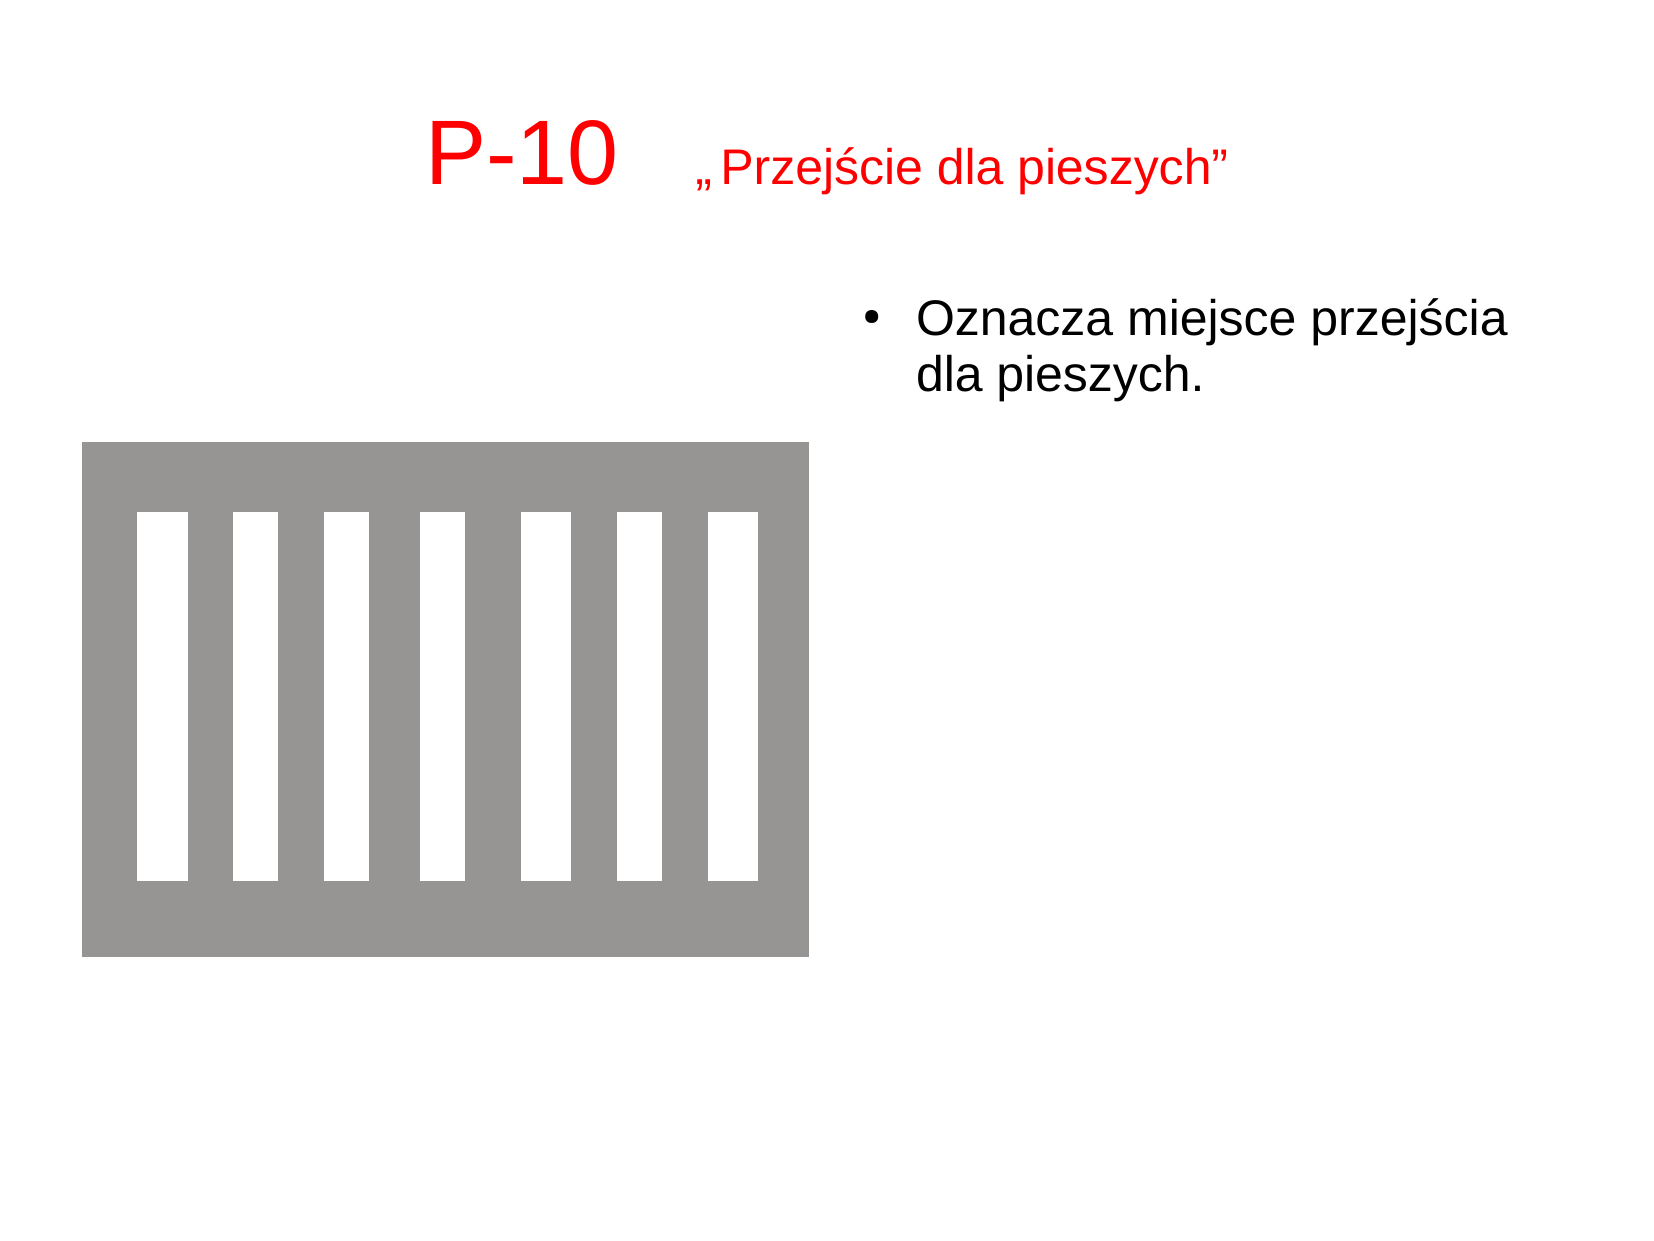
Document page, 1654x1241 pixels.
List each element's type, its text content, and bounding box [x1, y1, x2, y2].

title P-10 „ Przejście dla pieszych” [82, 56, 1571, 250]
picture [82, 442, 809, 957]
list Oznacza miejsce przejścia dla pieszych. [845, 290, 1572, 1094]
